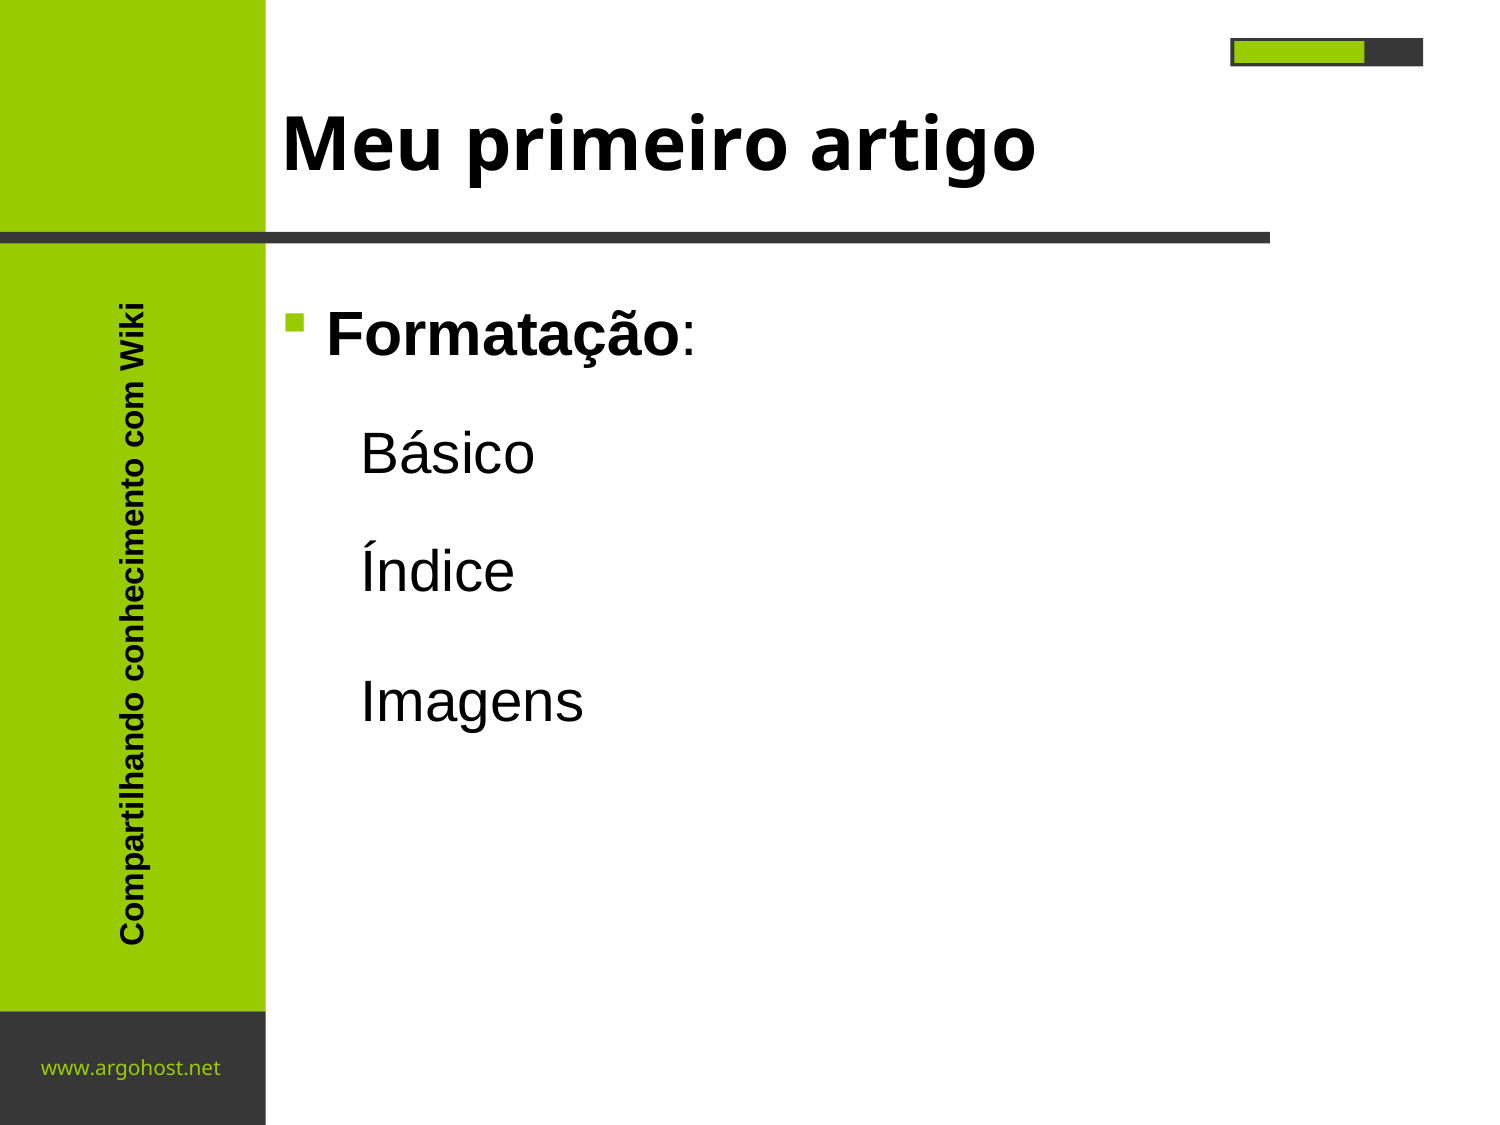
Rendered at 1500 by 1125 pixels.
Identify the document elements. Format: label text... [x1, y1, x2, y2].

text_box [0, 0, 1270, 1125]
text_box Imagens [345, 655, 600, 741]
text_box Básico [345, 407, 551, 493]
text_box [1230, 38, 1424, 67]
text_box Compartilhando conhecimento com Wiki [100, 278, 160, 971]
text_box Meu primeiro artigo [265, 88, 1471, 194]
text_box Formatação: [265, 285, 1329, 376]
text_box Índice [345, 525, 532, 611]
text_box www.argohost.net [26, 1046, 236, 1088]
